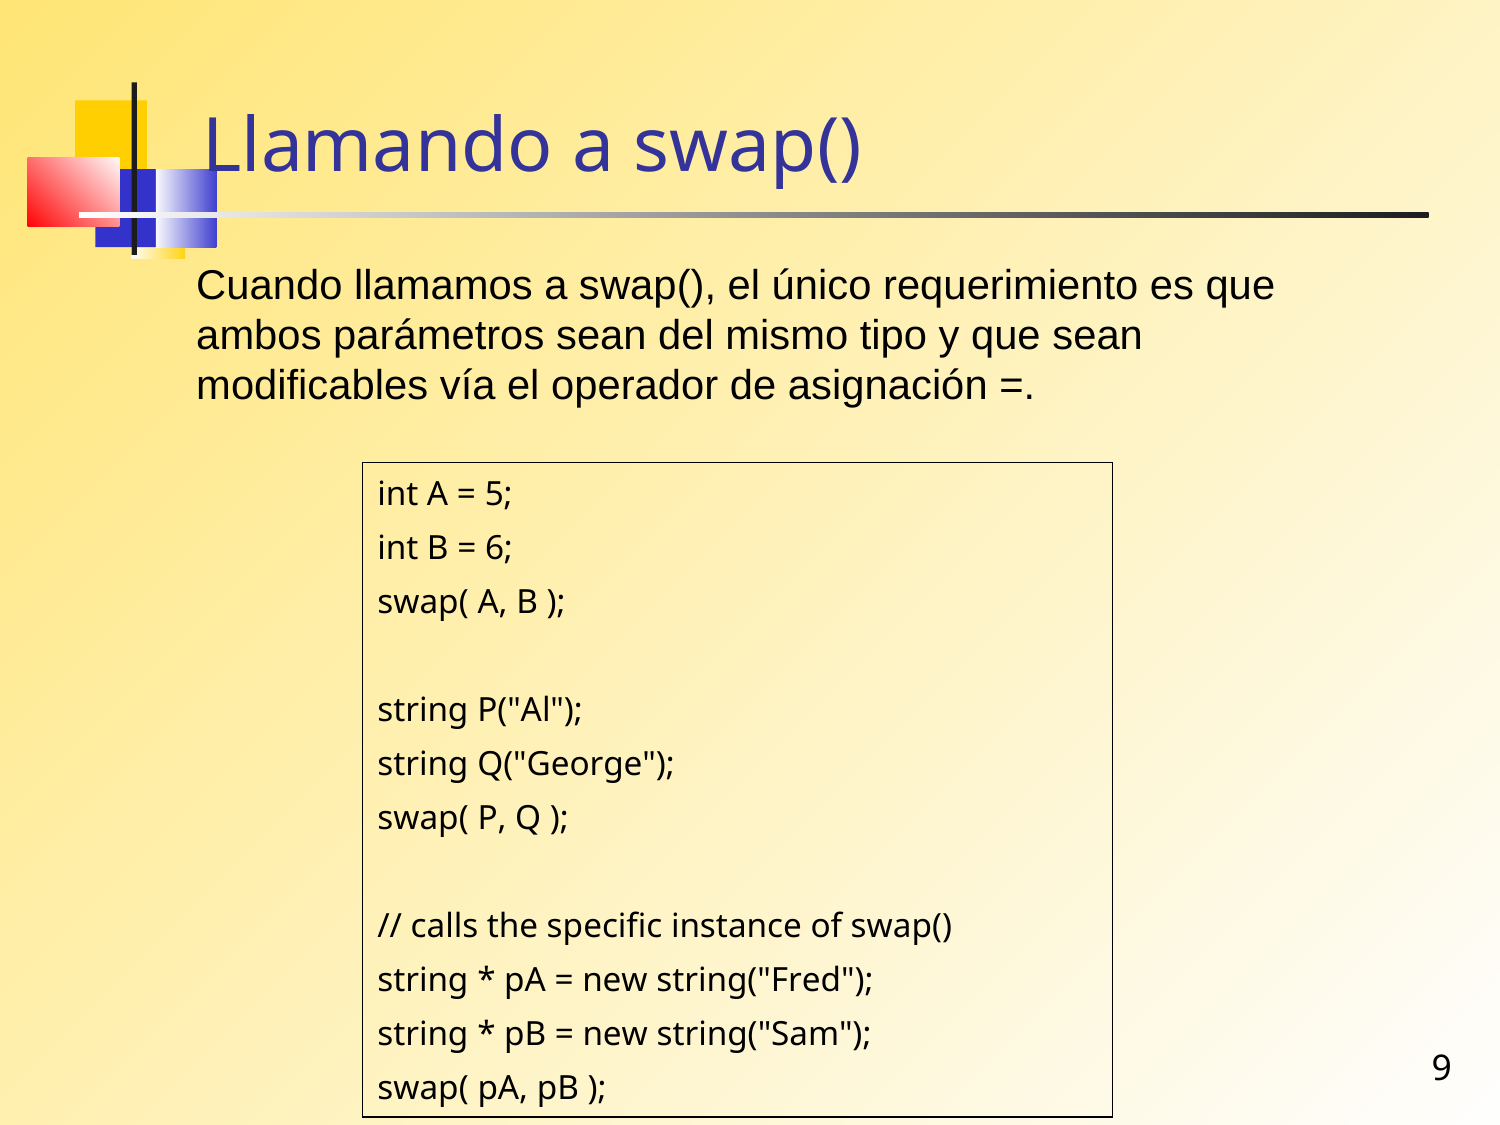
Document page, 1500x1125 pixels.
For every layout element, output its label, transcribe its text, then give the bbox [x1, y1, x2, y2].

title Llamando a swap()‏ [187, 37, 1466, 201]
text_box Cuando llamamos a swap(), el único requerimiento es que ambos parámetros sean del mismo tipo y que sean modificables vía el operador de asignación =. [162, 249, 1401, 416]
list int A = 5; int B = 6; swap( A, B ); string P("Al"); string Q("George"); swap( P, Q ); // calls the specific instance of swap()‏ string * pA = new string("Fred"); string * pB = new string("Sam"); swap( pA, pB ); [362, 462, 1113, 1088]
